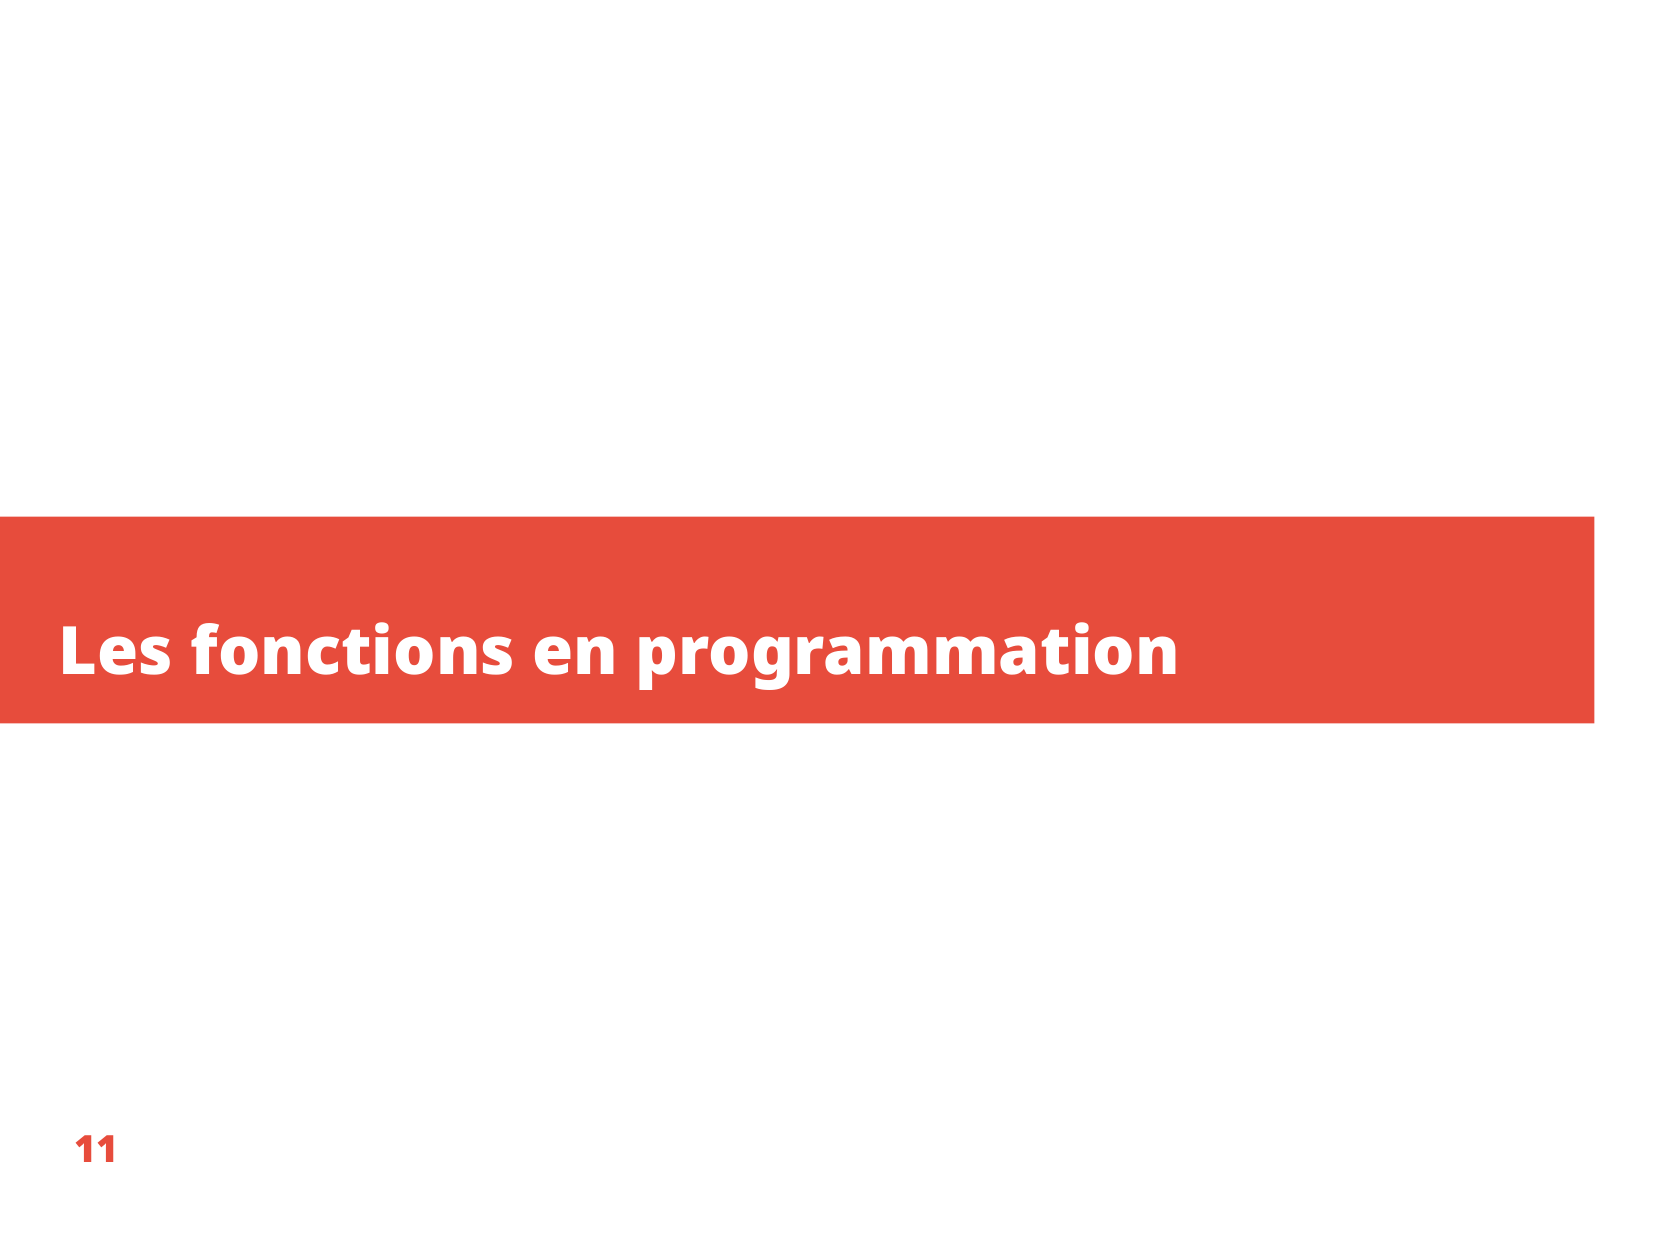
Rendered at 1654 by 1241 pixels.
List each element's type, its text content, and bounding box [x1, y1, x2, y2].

title Les fonctions en programmation [59, 546, 1595, 694]
